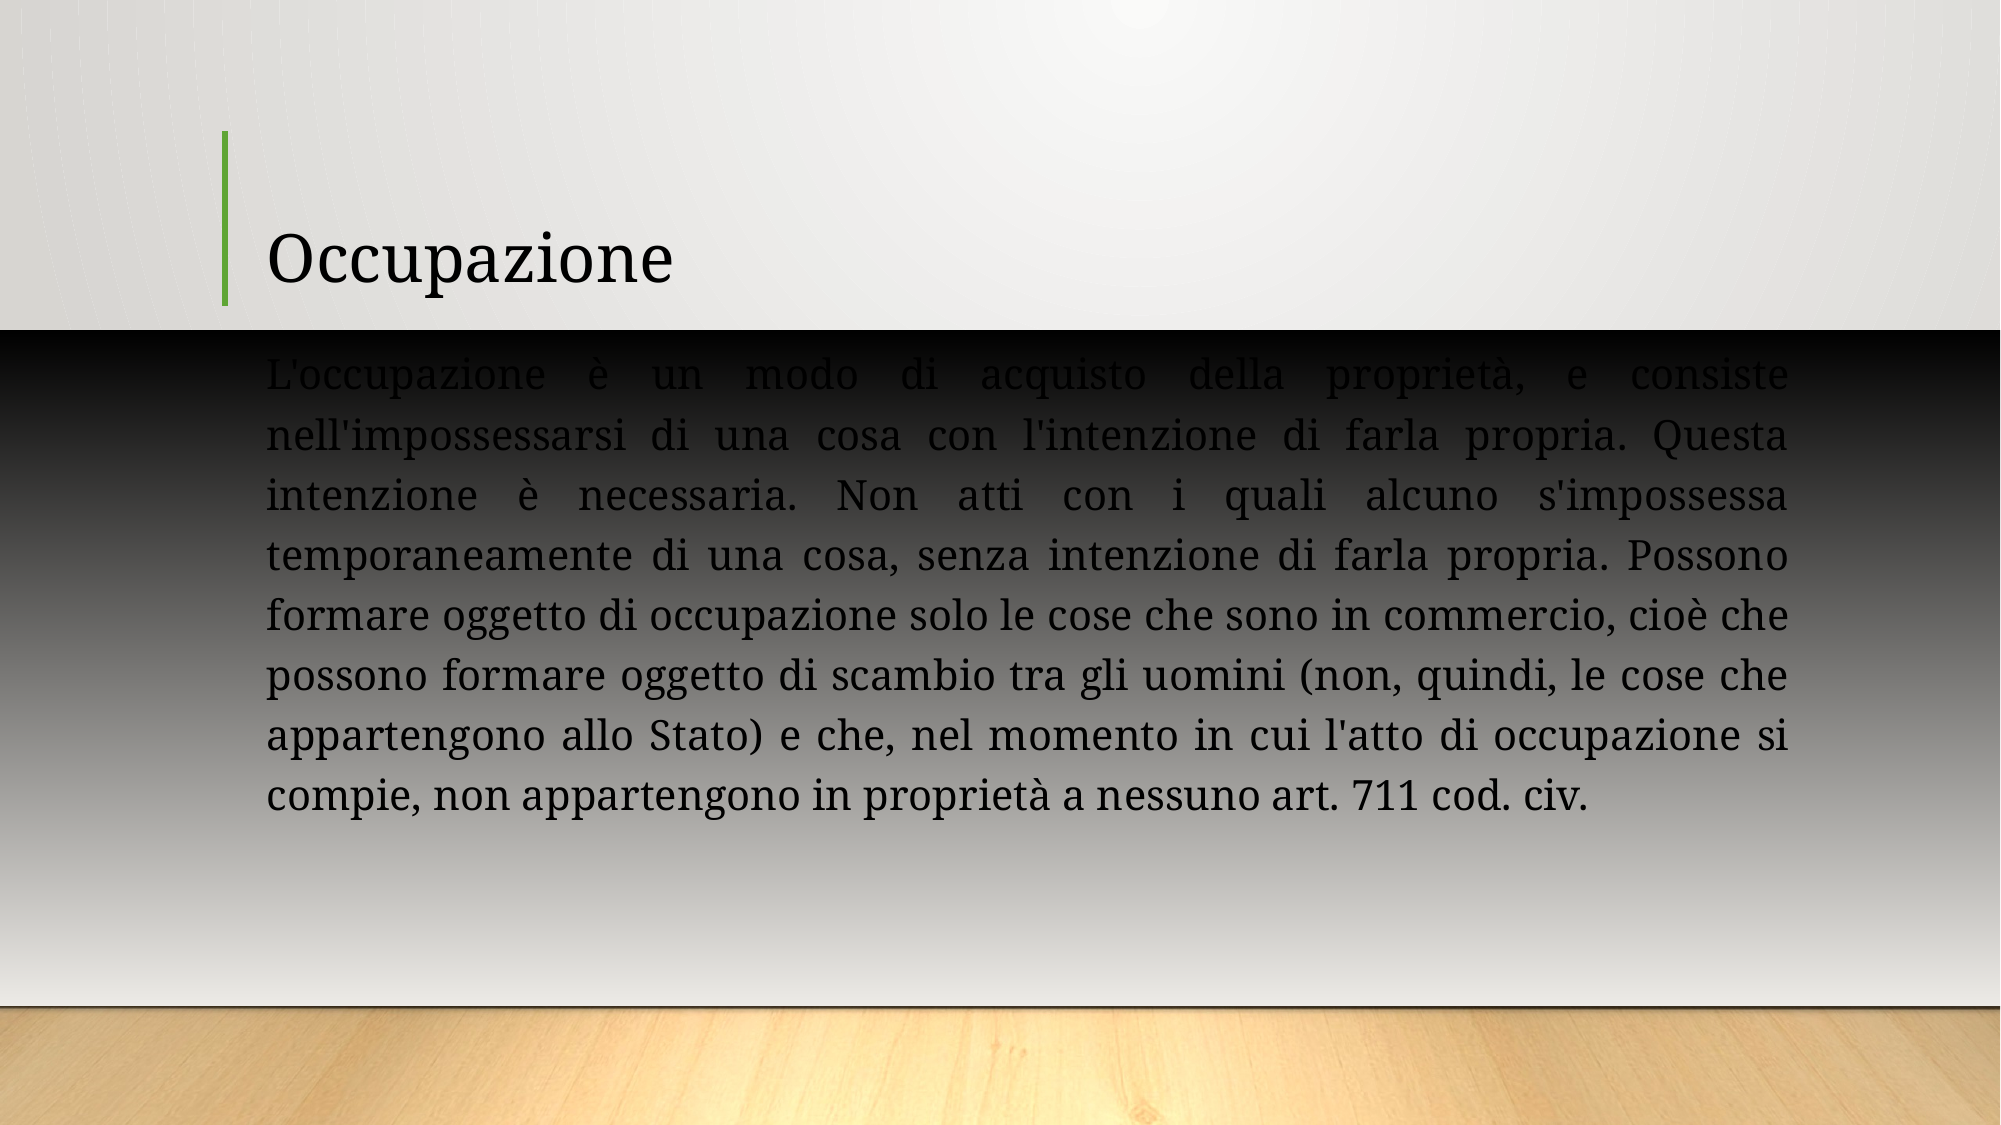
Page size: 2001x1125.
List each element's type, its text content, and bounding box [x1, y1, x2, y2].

list L'occupazione è un modo di acquisto della proprietà, e consiste nell'impossessarsi di una cosa con l'intenzione di farla propria. Questa intenzione è necessaria. Non atti con i quali alcuno s'impossessa temporaneamente di una cosa, senza intenzione di farla propria. Possono formare oggetto di occupazione solo le cose che sono in commercio, cioè che possono formare oggetto di scambio tra gli uomini (non, quindi, le cose che appartengono allo Stato) e che, nel momento in cui l'atto di occupazione si compie, non appartengono in proprietà a nessuno art. 711 cod. civ. [251, 330, 1814, 897]
title Occupazione [251, 131, 1814, 305]
